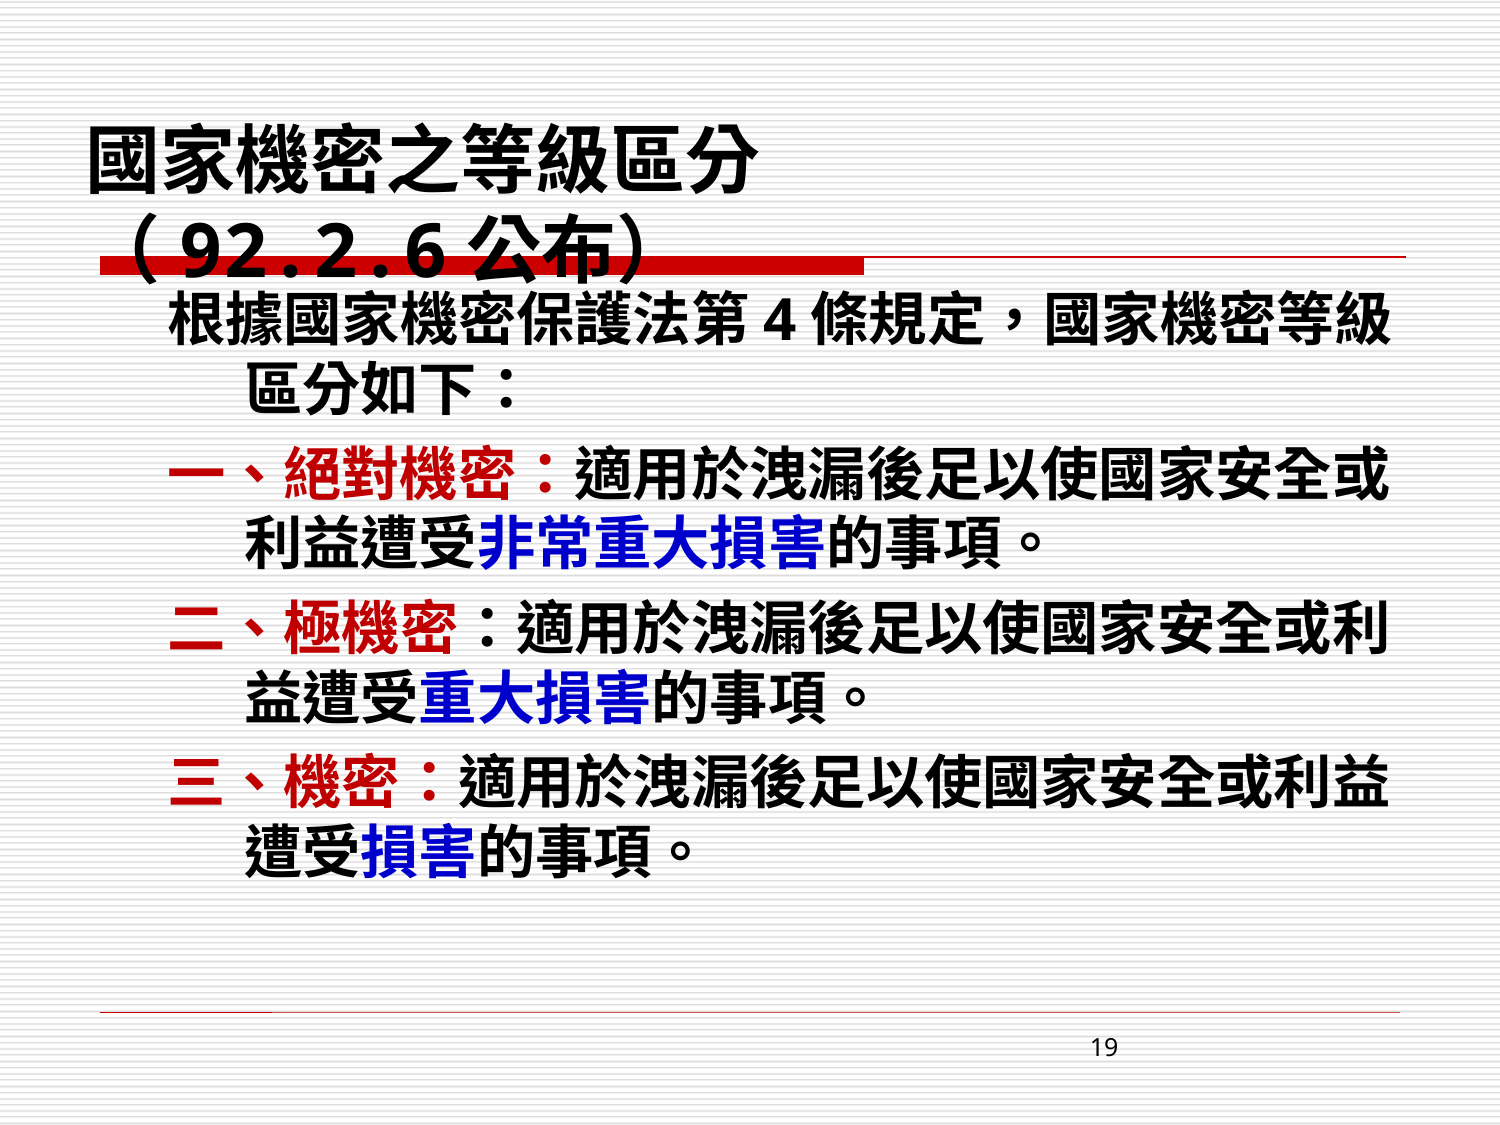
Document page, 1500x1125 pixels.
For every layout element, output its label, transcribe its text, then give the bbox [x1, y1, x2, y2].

list 根據國家機密保護法第4條規定，國家機密等級區分如下： 一、絕對機密：適用於洩漏後足以使國家安全或利益遭受非常重大損害的事項。 二、極機密：適用於洩漏後足以使國家安全或利益遭受重大損害的事項。 三、機密：適用於洩漏後足以使國家安全或利益遭受損害的事項。 [75, 275, 1438, 1088]
title 國家機密之等級區分 （92.2.6公布） [70, 105, 1421, 256]
text_box [1074, 1024, 1400, 1103]
